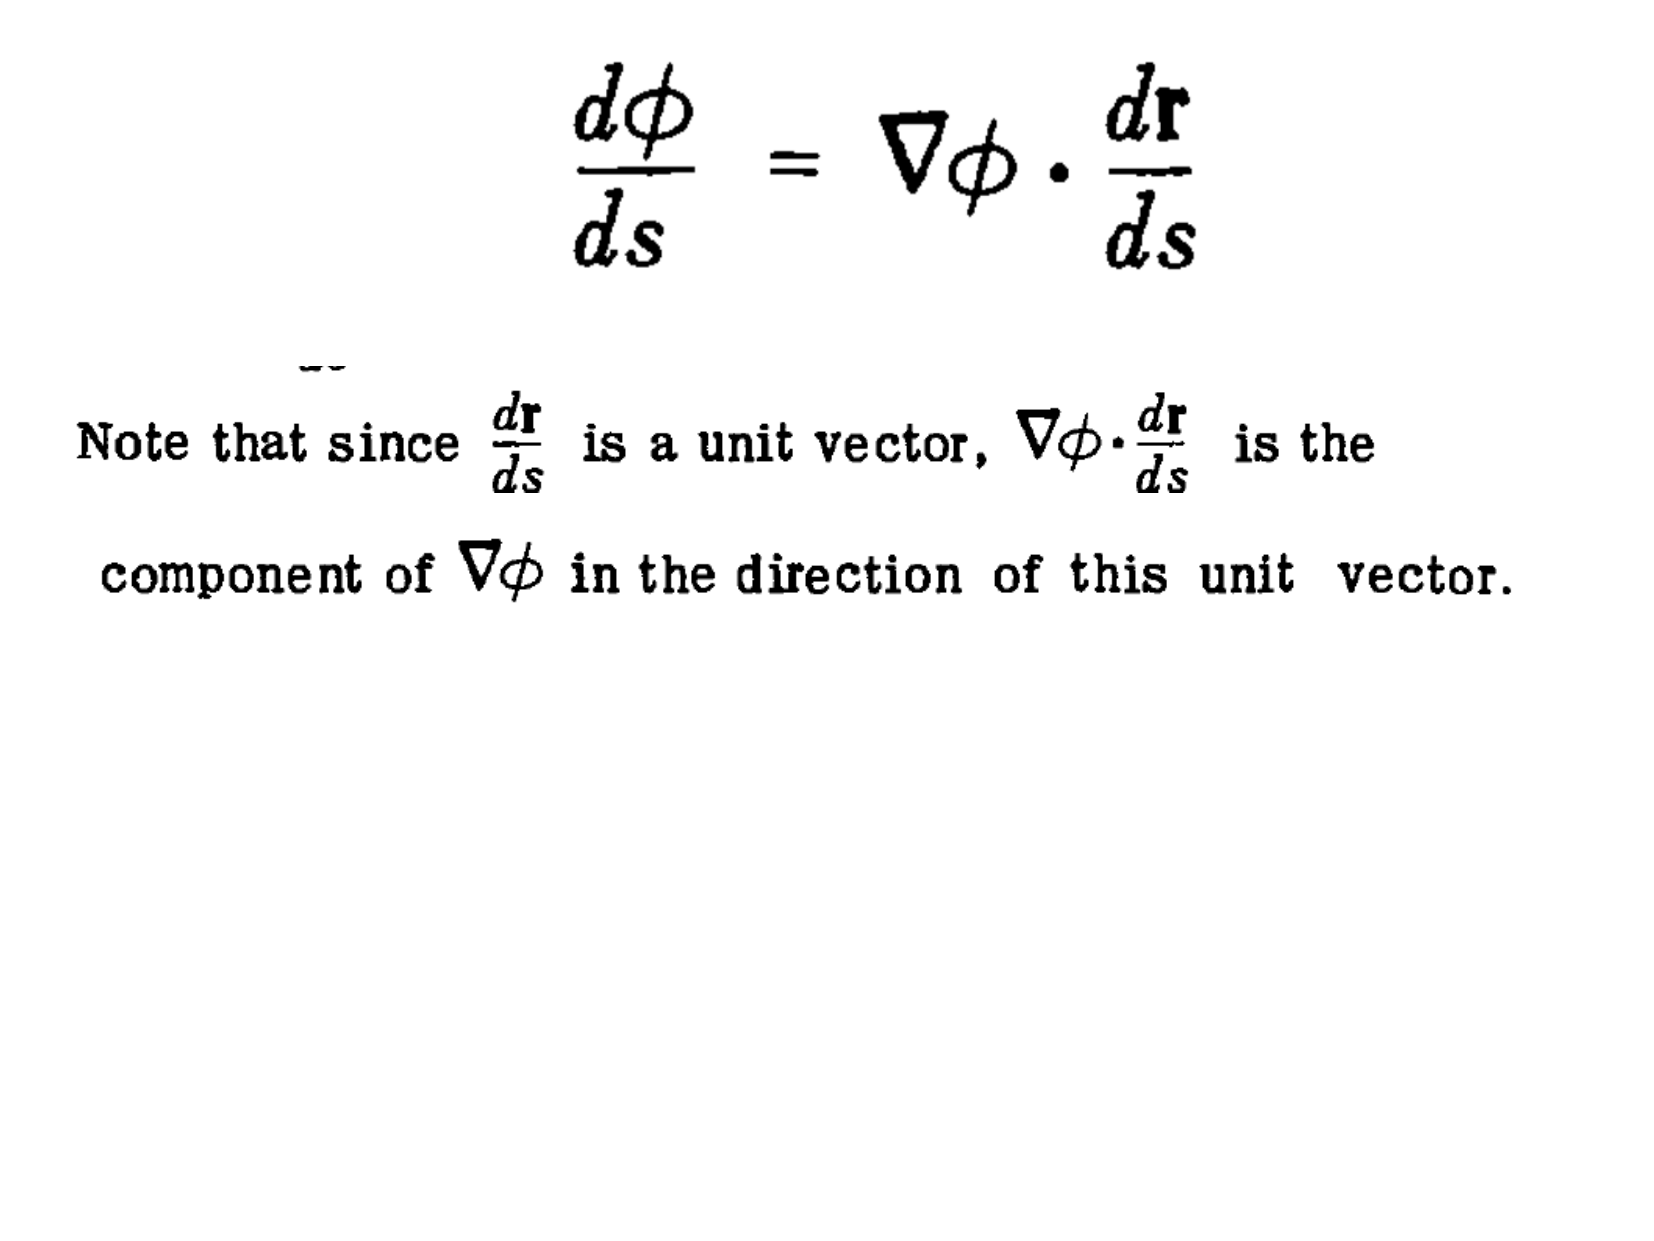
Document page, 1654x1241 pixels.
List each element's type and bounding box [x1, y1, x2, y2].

picture [530, 23, 1217, 296]
picture [46, 366, 1382, 493]
picture [82, 517, 1303, 615]
picture [1322, 531, 1519, 612]
